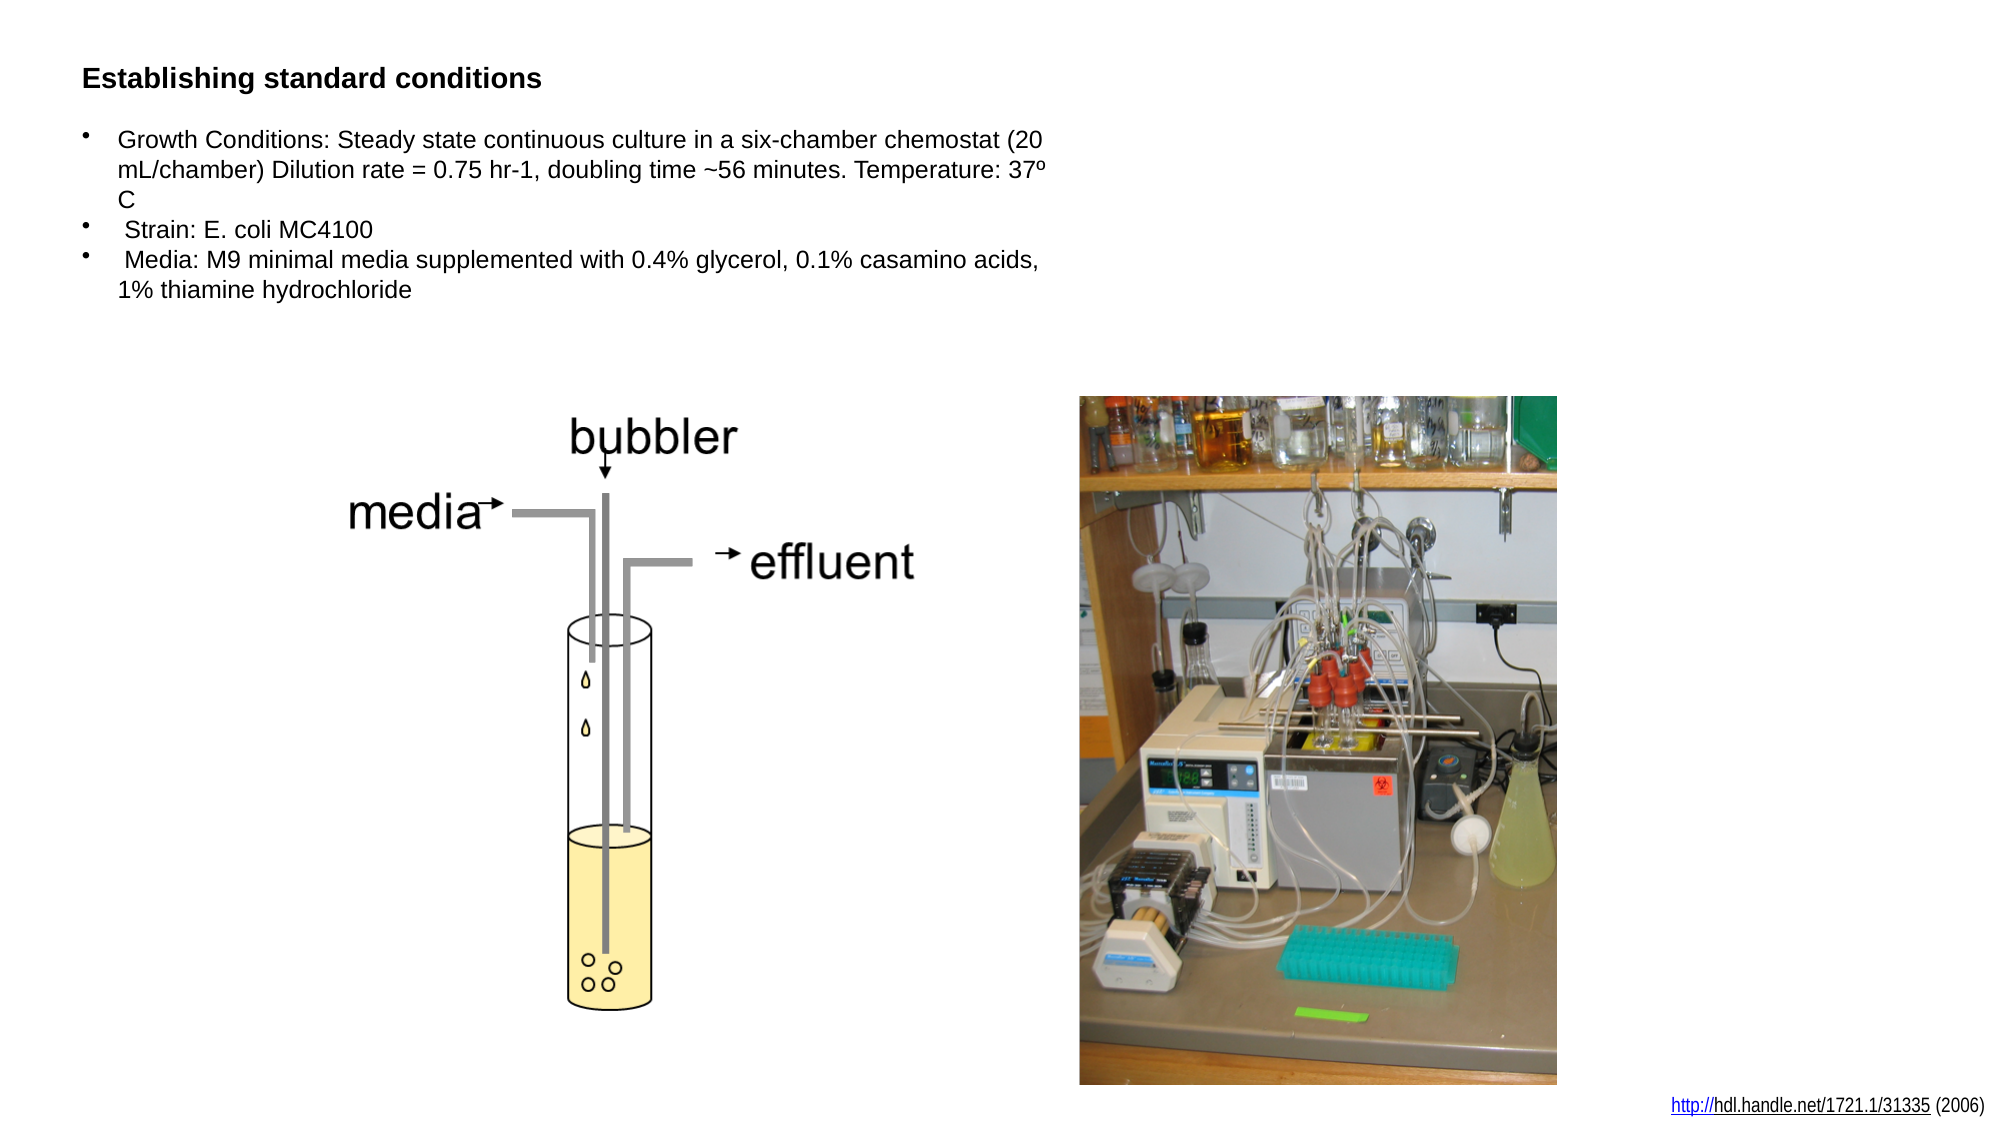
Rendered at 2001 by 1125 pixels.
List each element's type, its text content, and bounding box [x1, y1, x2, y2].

text_box http://hdl.handle.net/1721.1/31335 (2006) [1652, 1084, 2000, 1125]
text_box Establishing standard conditions Growth Conditions: Steady state continuous culture in a six-chamber chemostat (20 mL/chamber) Dilution rate = 0.75 hr-1, doubling time ~56 minutes. Temperature: 37º C Strain: E. coli MC4100 Media: M9 minimal media supplemented with 0.4% glycerol, 0.1% casamino acids, 1% thiamine hydrochloride [67, 51, 1068, 311]
picture [317, 390, 1557, 1085]
